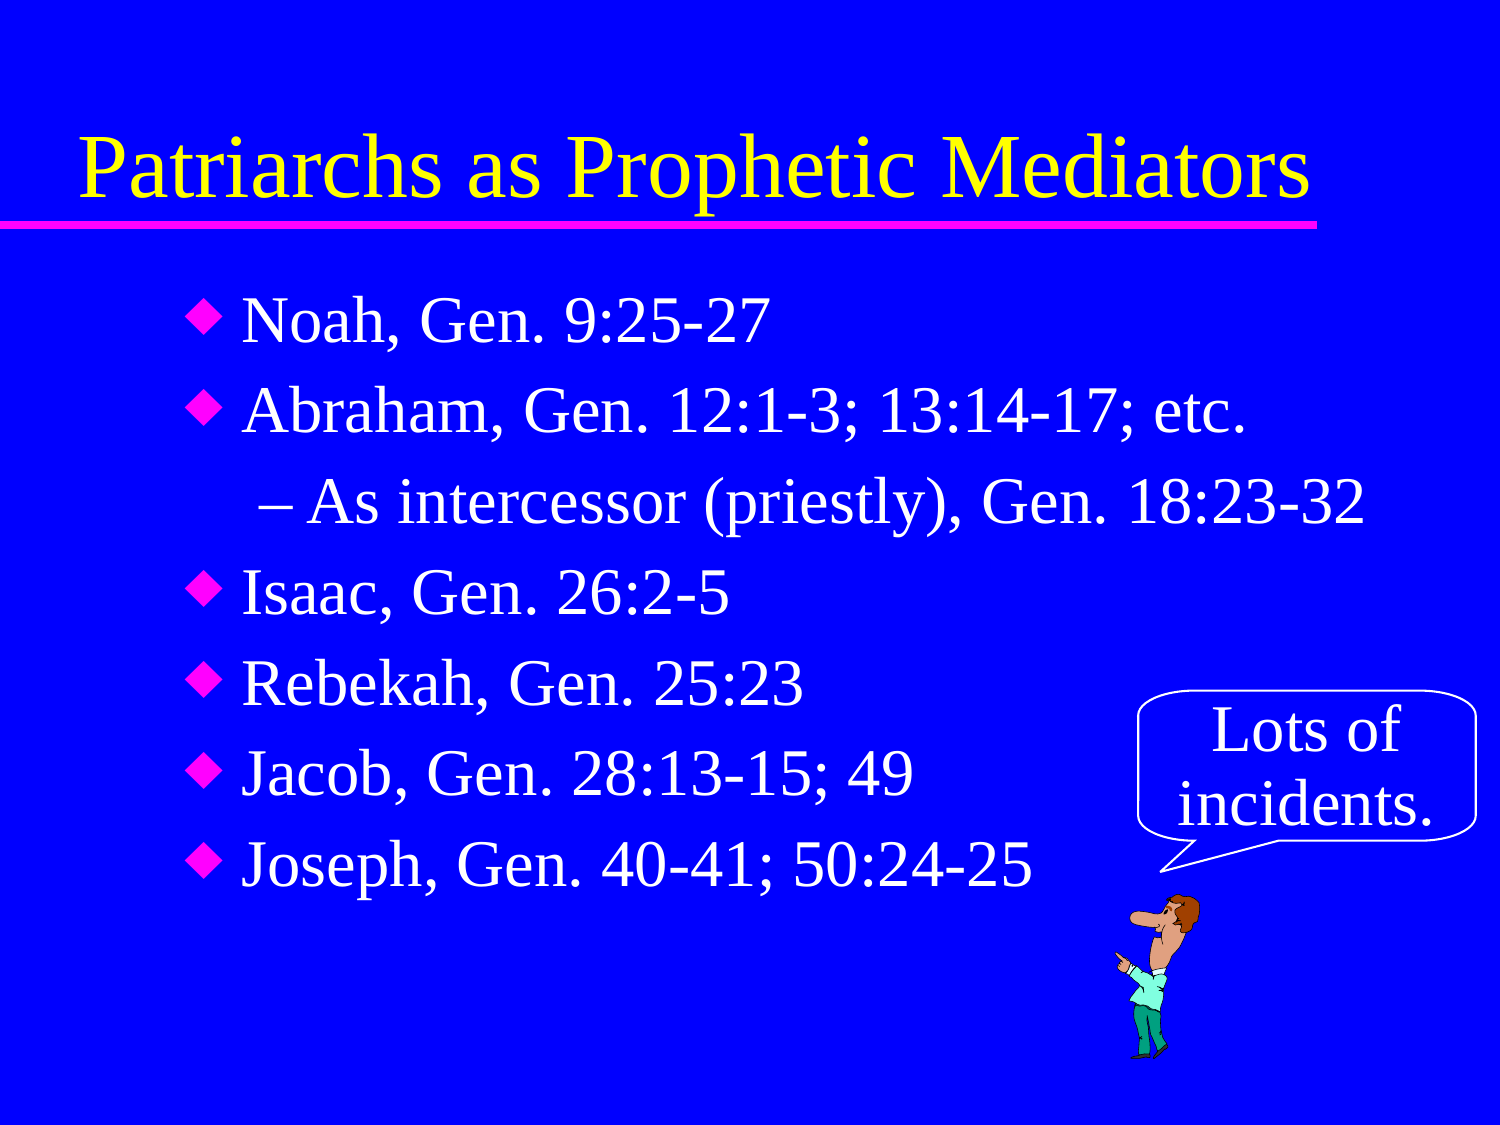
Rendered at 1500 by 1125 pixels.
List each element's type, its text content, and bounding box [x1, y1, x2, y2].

title Patriarchs as Prophetic Mediators [62, 43, 1338, 225]
list Noah, Gen. 9:25-27 Abraham, Gen. 12:1-3; 13:14-17; etc. As intercessor (priestly), Gen. 18:23-32 Isaac, Gen. 26:2-5 Rebekah, Gen. 25:23 Jacob, Gen. 28:13-15; 49 Joseph, Gen. 40-41; 50:24-25 [169, 275, 1438, 951]
chart [1114, 893, 1201, 1060]
text_box Lots of incidents. [1138, 690, 1476, 872]
